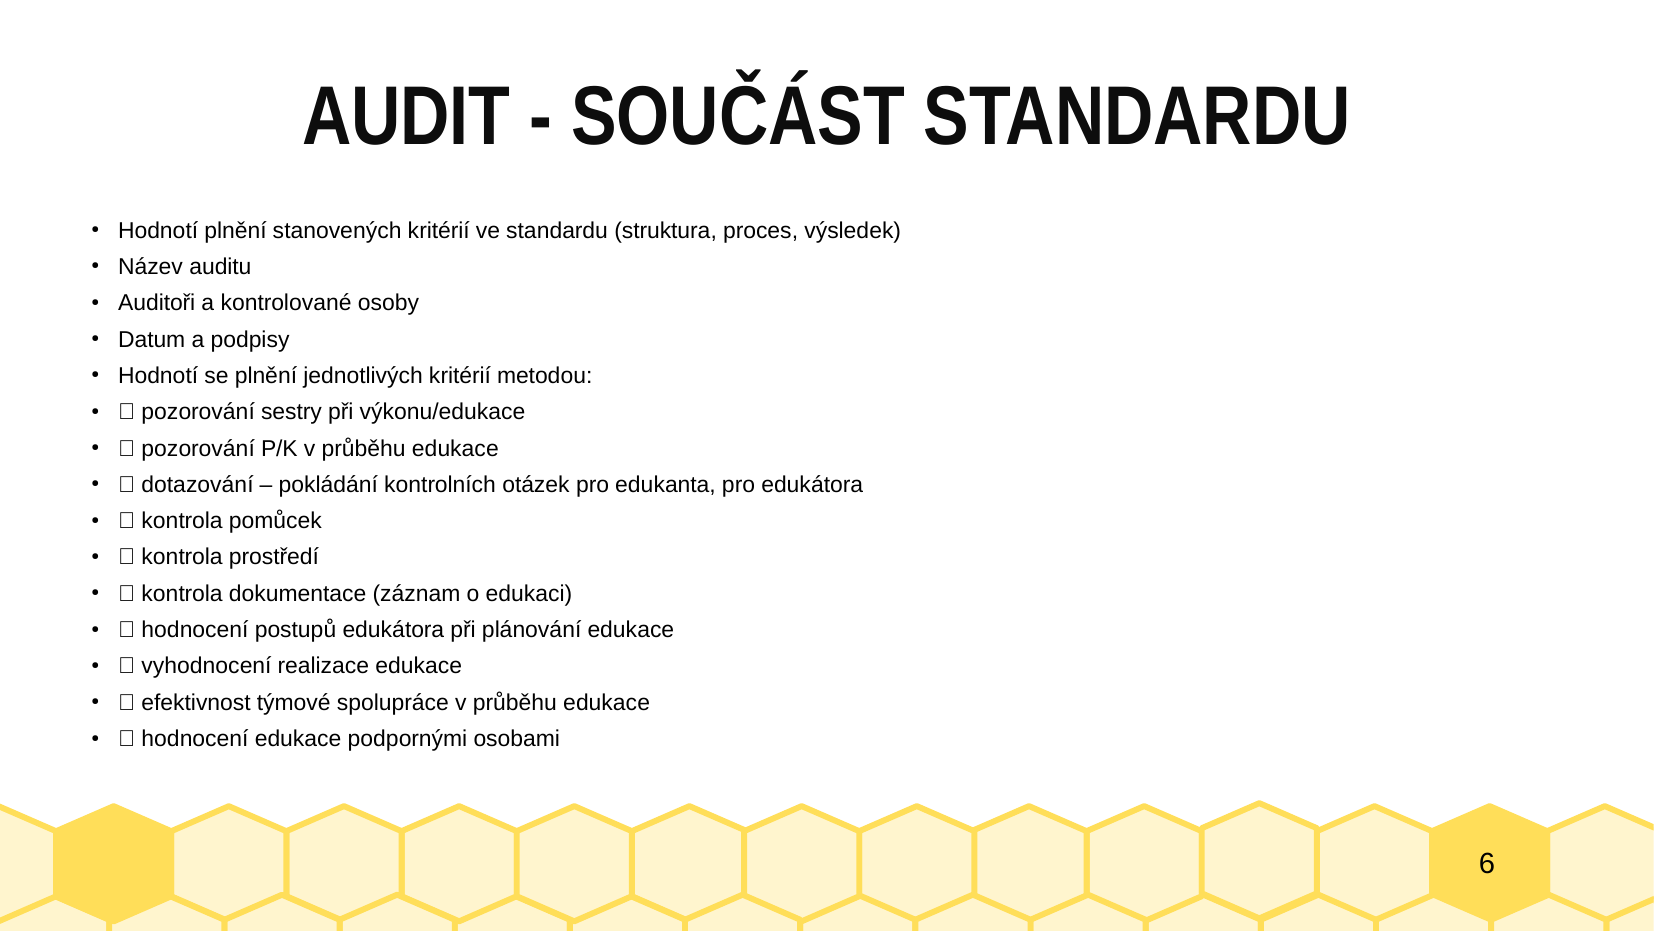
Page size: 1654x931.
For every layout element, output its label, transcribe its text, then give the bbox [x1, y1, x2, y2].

list Hodnotí plnění stanovených kritérií ve standardu (struktura, proces, výsledek) Název auditu Auditoři a kontrolované osoby Datum a podpisy Hodnotí se plnění jednotlivých kritérií metodou:  pozorování sestry při výkonu/edukace  pozorování P/K v průběhu edukace  dotazování – pokládání kontrolních otázek pro edukanta, pro edukátora  kontrola pomůcek  kontrola prostředí  kontrola dokumentace (záznam o edukaci)  hodnocení postupů edukátora při plánování edukace  vyhodnocení realizace edukace  efektivnost týmové spolupráce v průběhu edukace  hodnocení edukace podpornými osobami [82, 217, 1571, 758]
title AUDIT - SOUČÁST STANDARDU [82, 37, 1571, 193]
